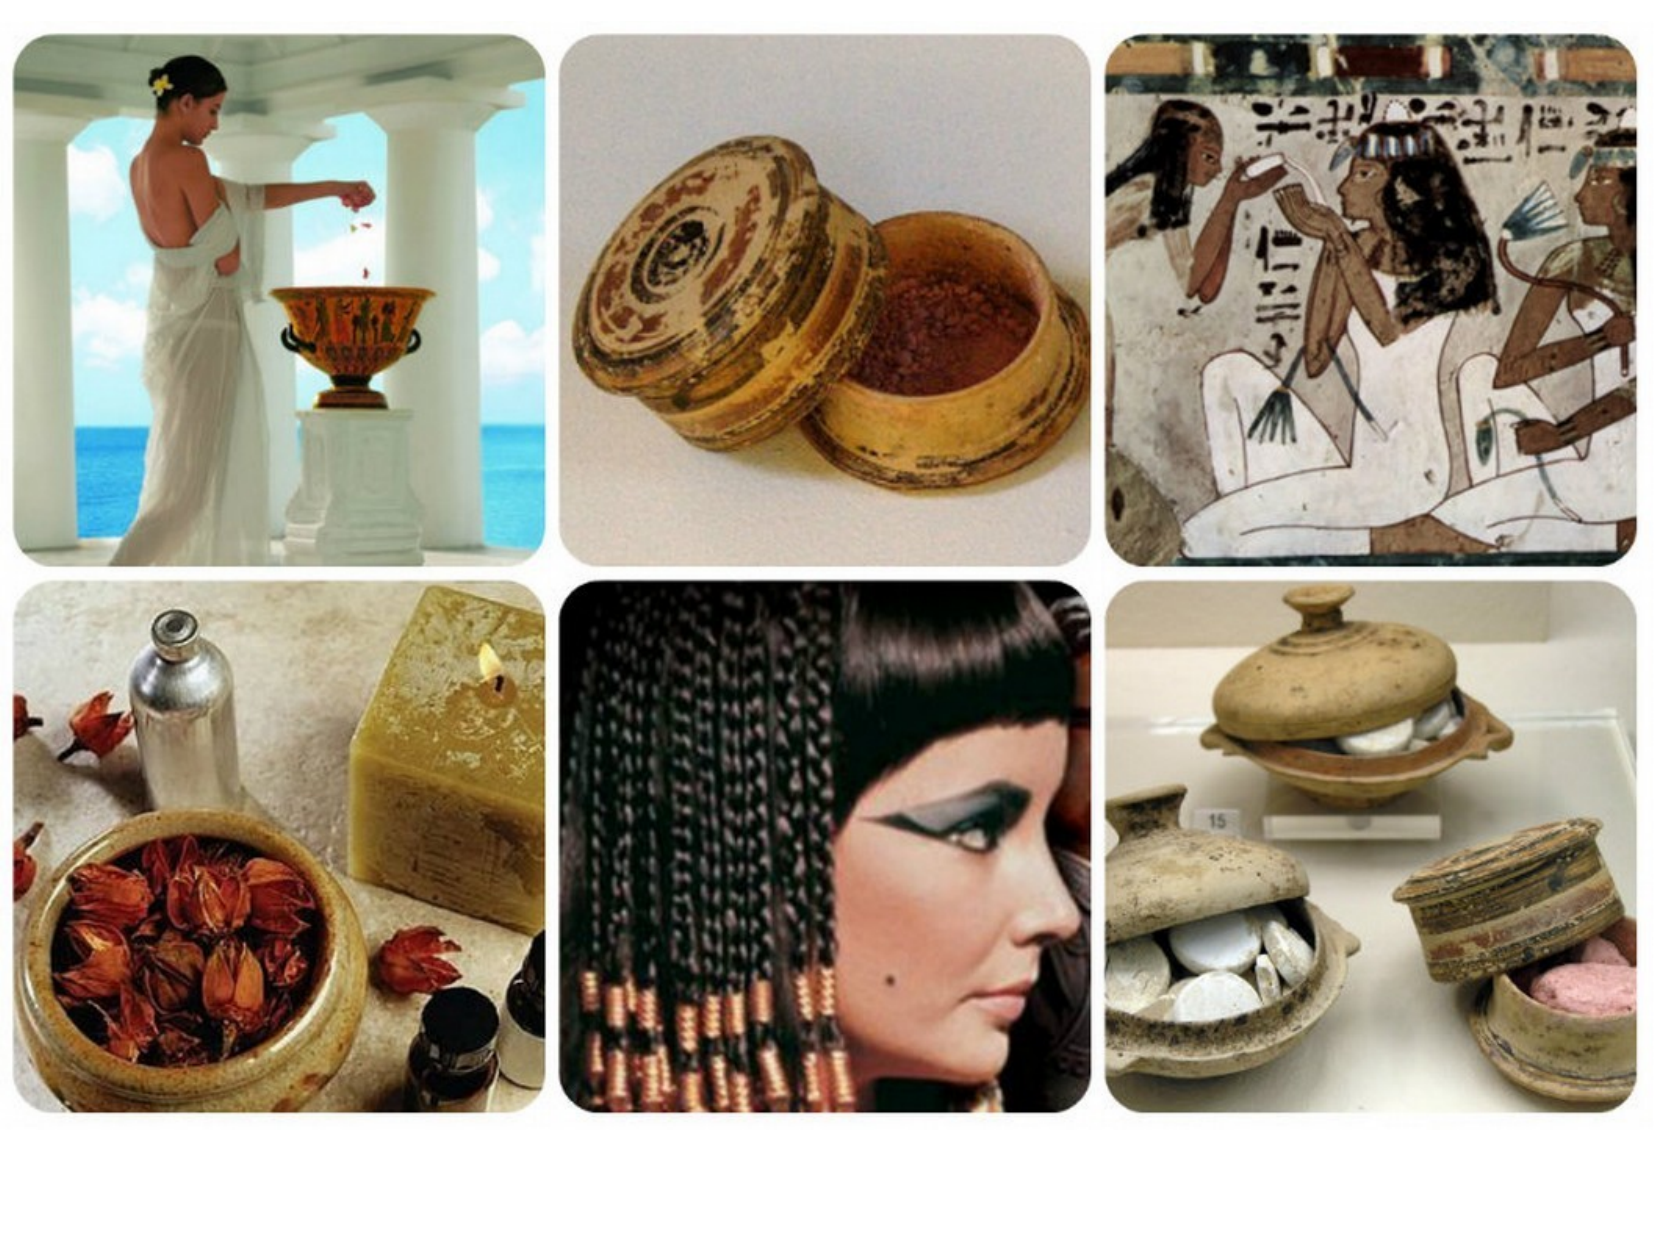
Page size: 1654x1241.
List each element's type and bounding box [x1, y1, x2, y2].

picture [0, 21, 1654, 1130]
